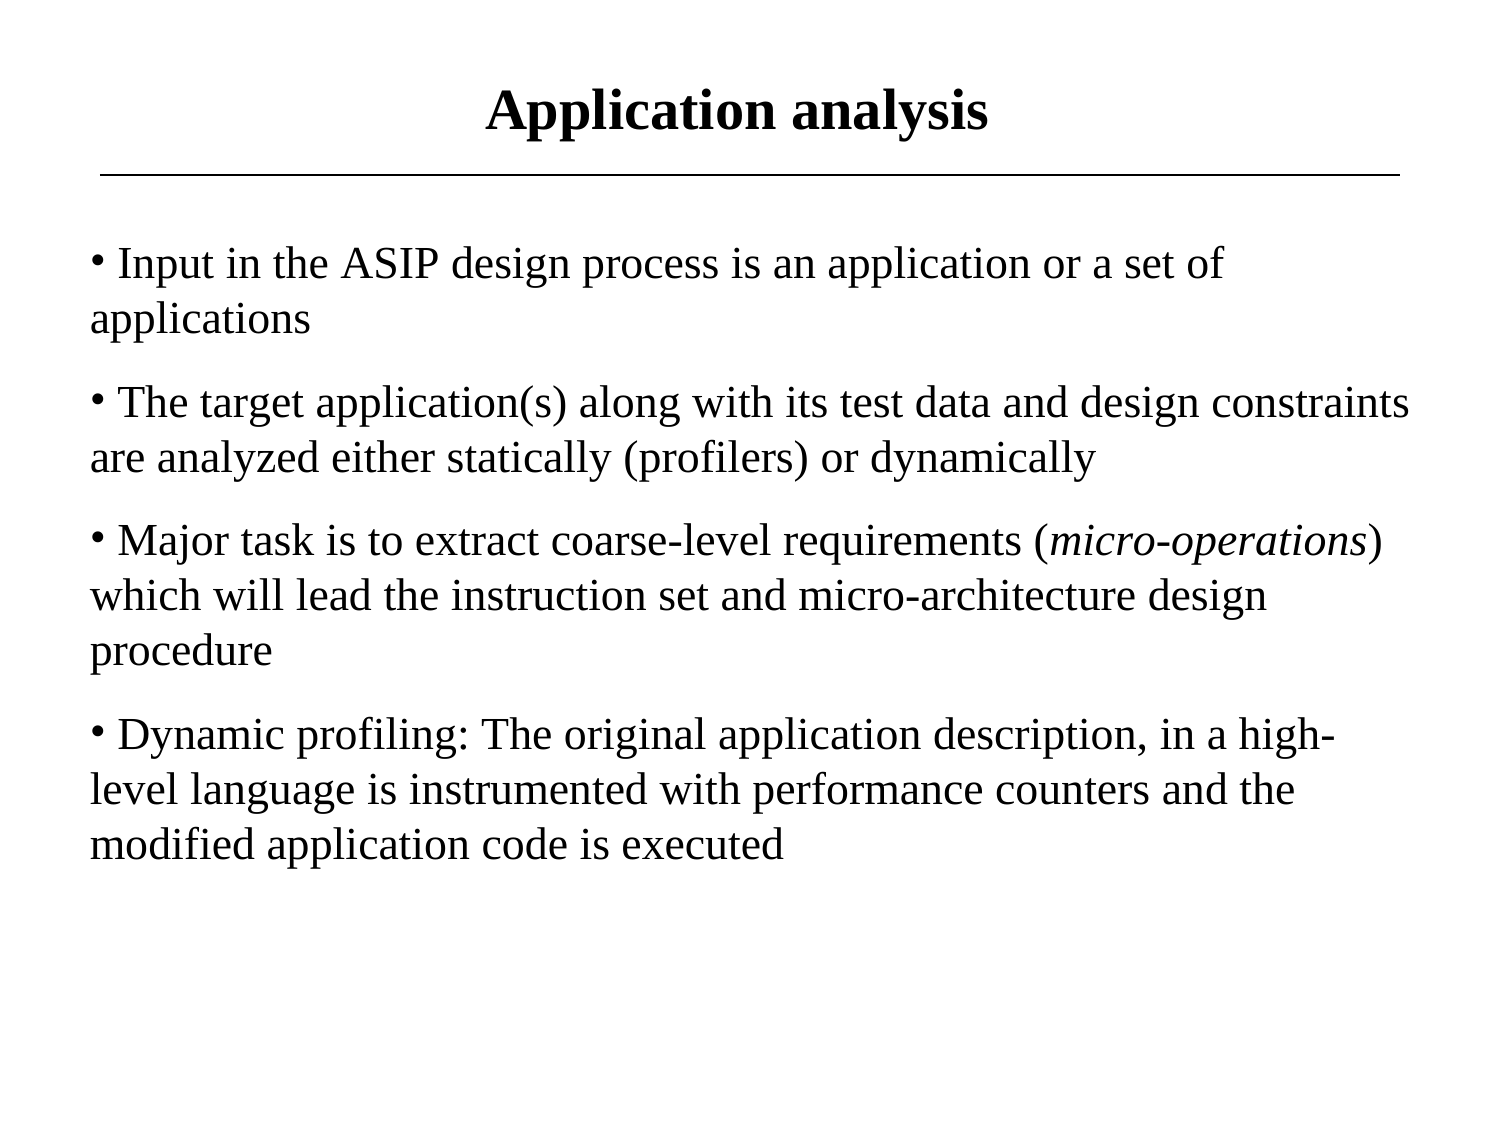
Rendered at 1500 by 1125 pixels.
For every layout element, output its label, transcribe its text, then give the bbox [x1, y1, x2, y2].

title Application analysis [112, 49, 1363, 163]
text_box Input in the ASIP design process is an application or a set of applications The target application(s) along with its test data and design constraints are analyzed either statically (profilers) or dynamically Major task is to extract coarse-level requirements (micro-operations) which will lead the instruction set and micro-architecture design procedure Dynamic profiling: The original application description, in a high-level language is instrumented with performance counters and the modified application code is executed [75, 224, 1438, 877]
